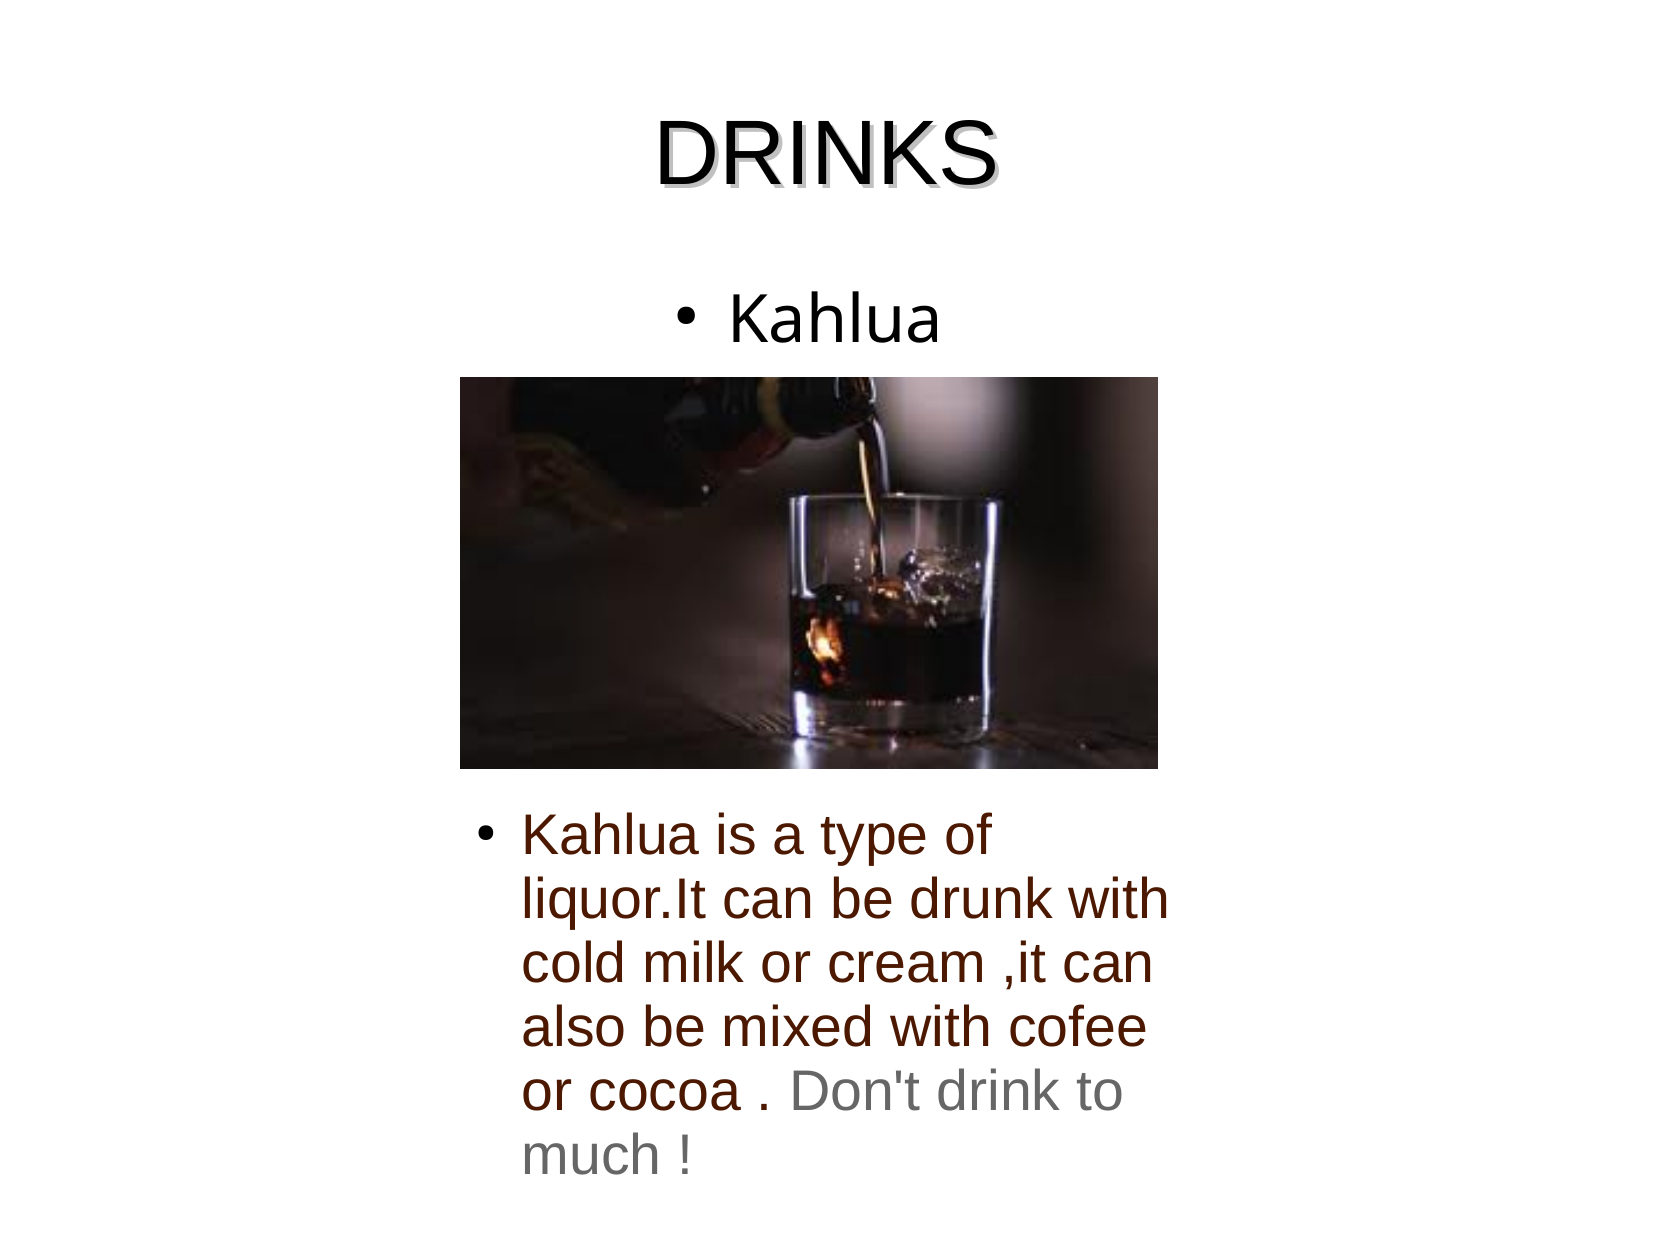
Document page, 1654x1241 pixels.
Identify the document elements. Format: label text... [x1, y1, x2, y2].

list Kahlua [437, 271, 1164, 1091]
title DRINKS [82, 49, 1571, 257]
picture [460, 377, 1158, 769]
list Kahlua is a type of liquor.It can be drunk with cold milk or cream ,it can also be mixed with cofee or cocoa . Don't drink to much ! [460, 802, 1187, 1193]
